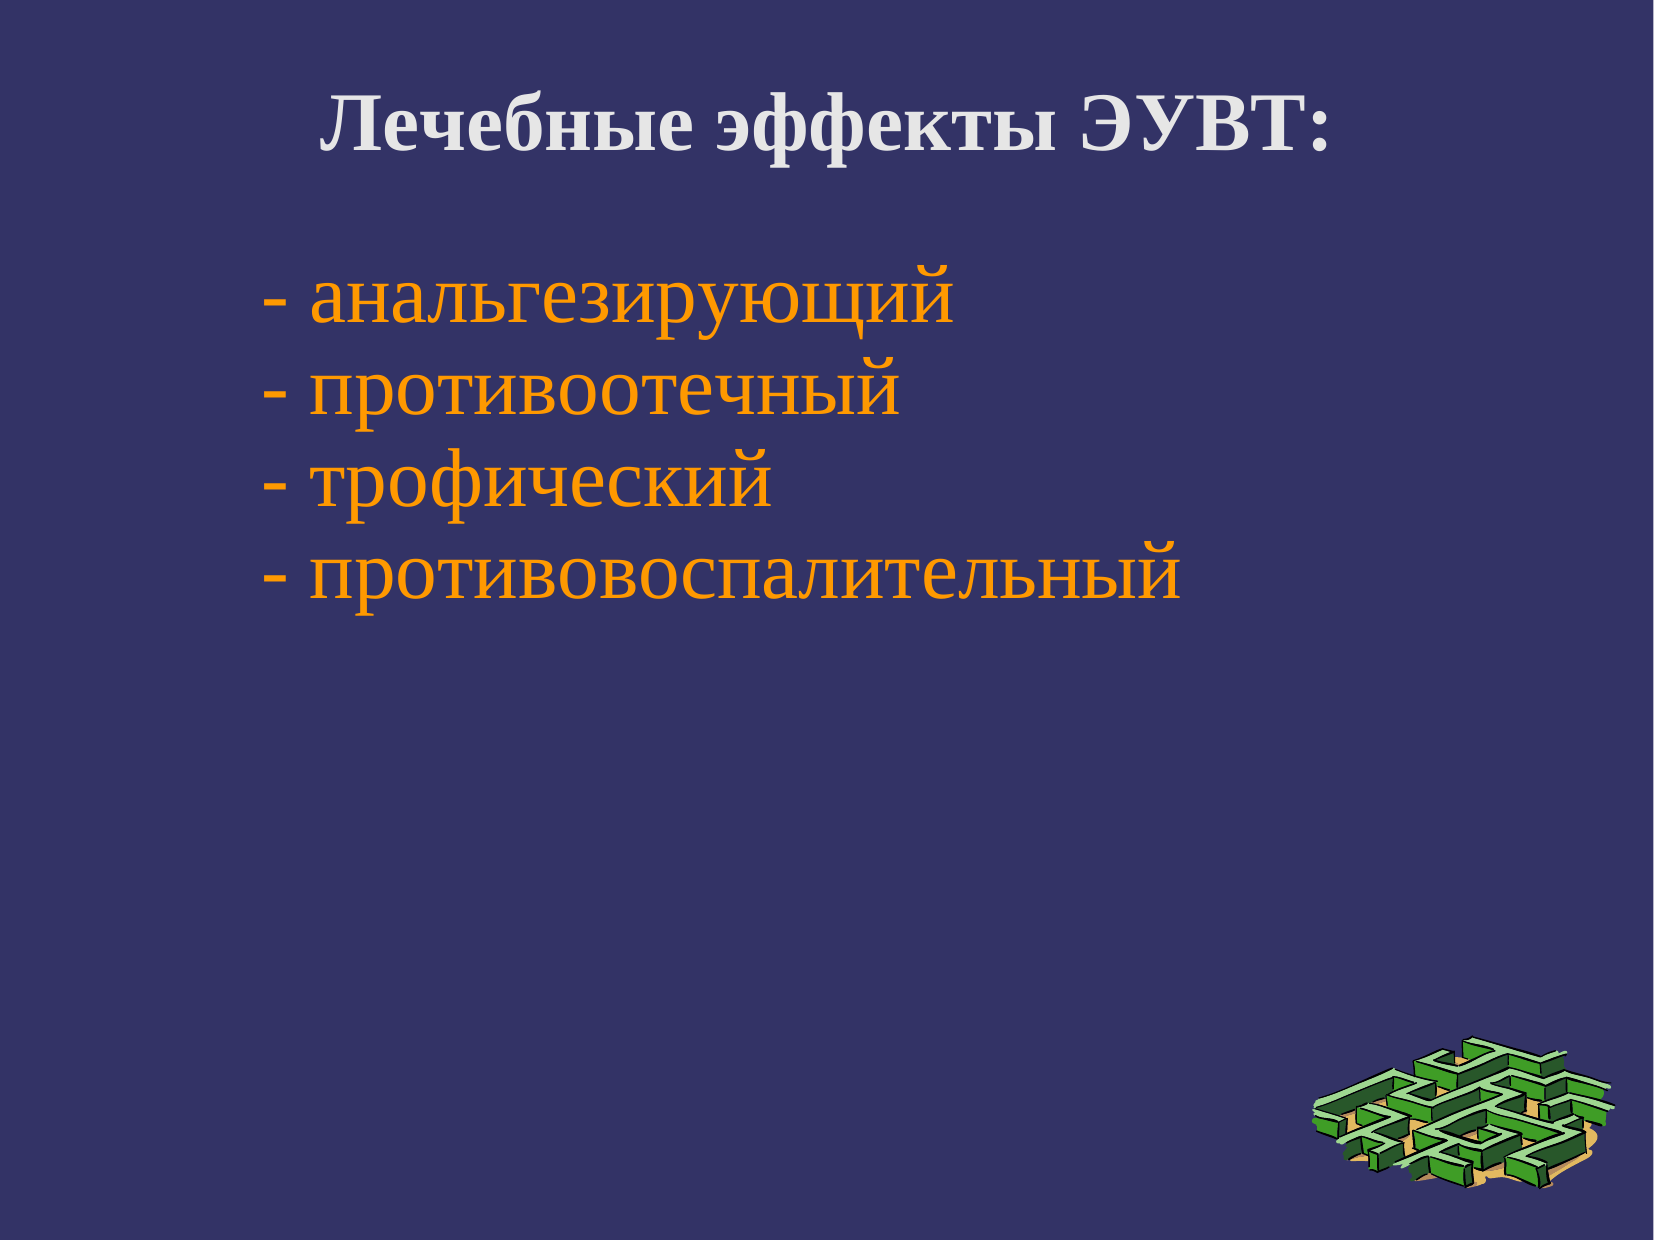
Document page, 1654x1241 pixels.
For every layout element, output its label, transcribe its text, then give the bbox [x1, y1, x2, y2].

list - анальгезирующий - противоотечный - трофический - противовоспалительный [178, 248, 1583, 1241]
title Лечебные эффекты ЭУВТ: [121, 0, 1534, 262]
